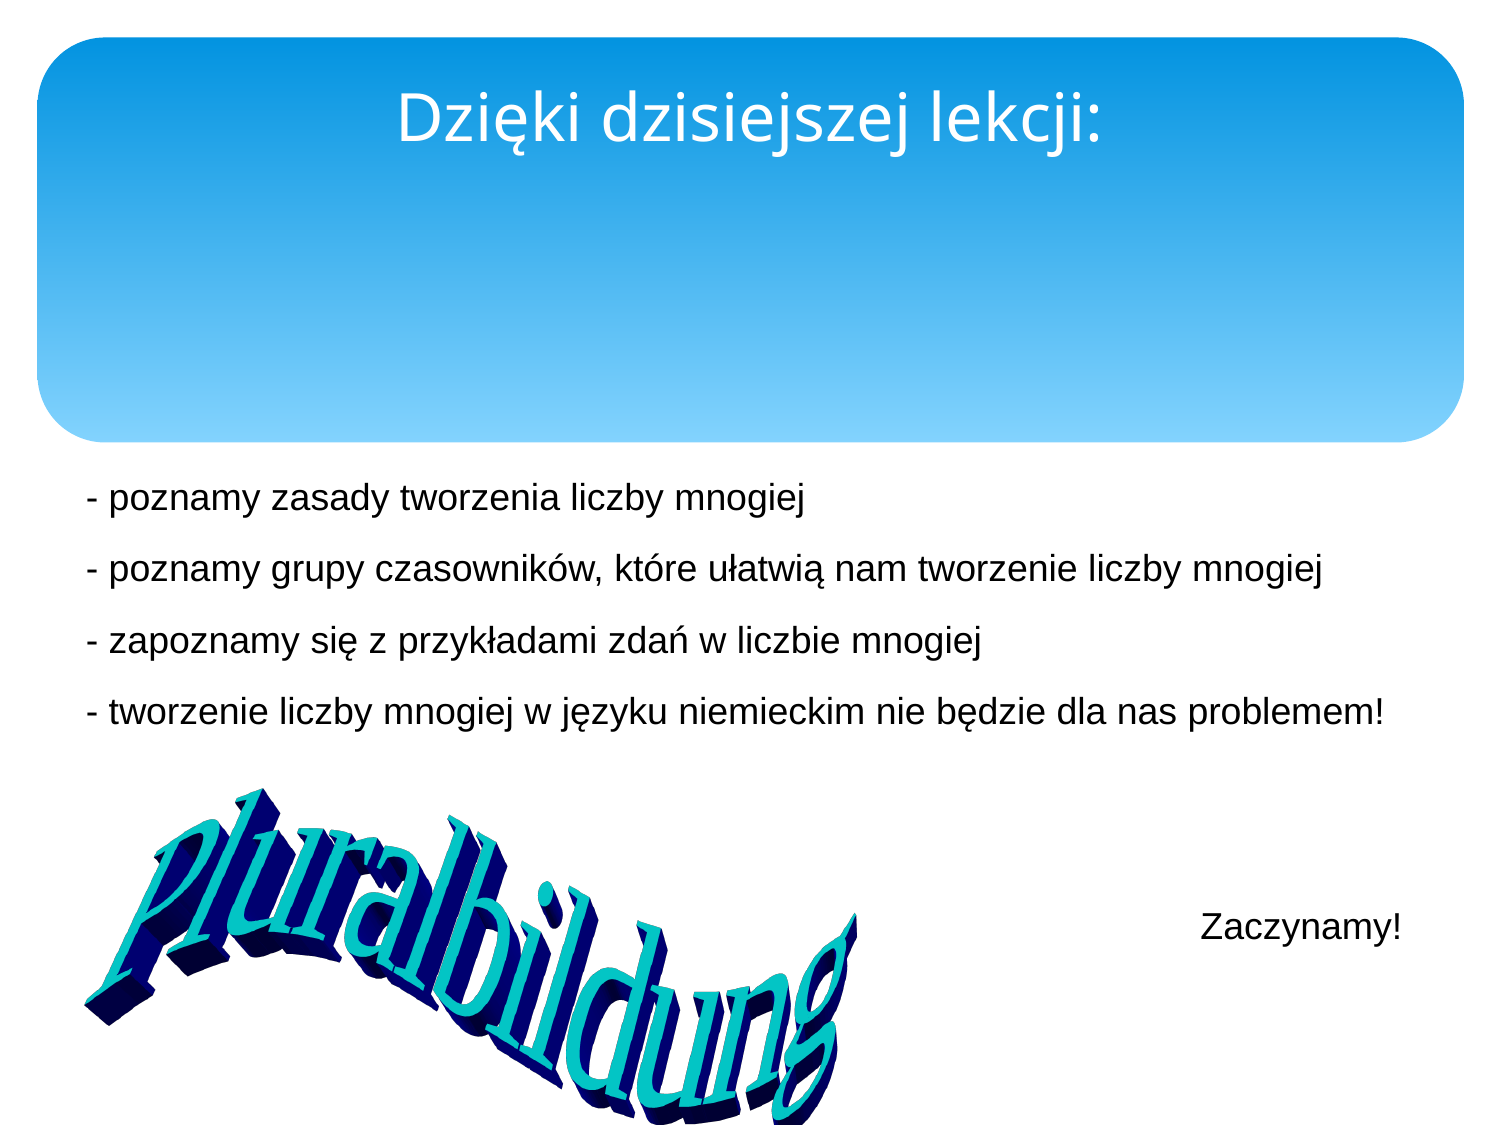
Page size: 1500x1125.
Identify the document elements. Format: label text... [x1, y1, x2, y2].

title Dzięki dzisiejszej lekcji: [75, 55, 1425, 261]
list - poznamy zasady tworzenia liczby mnogiej - poznamy grupy czasowników, które ułatwią nam tworzenie liczby mnogiej - zapoznamy się z przykładami zdań w liczbie mnogiej - tworzenie liczby mnogiej w języku niemieckim nie będzie dla nas problemem! Zaczynamy! [0, 461, 1418, 1034]
